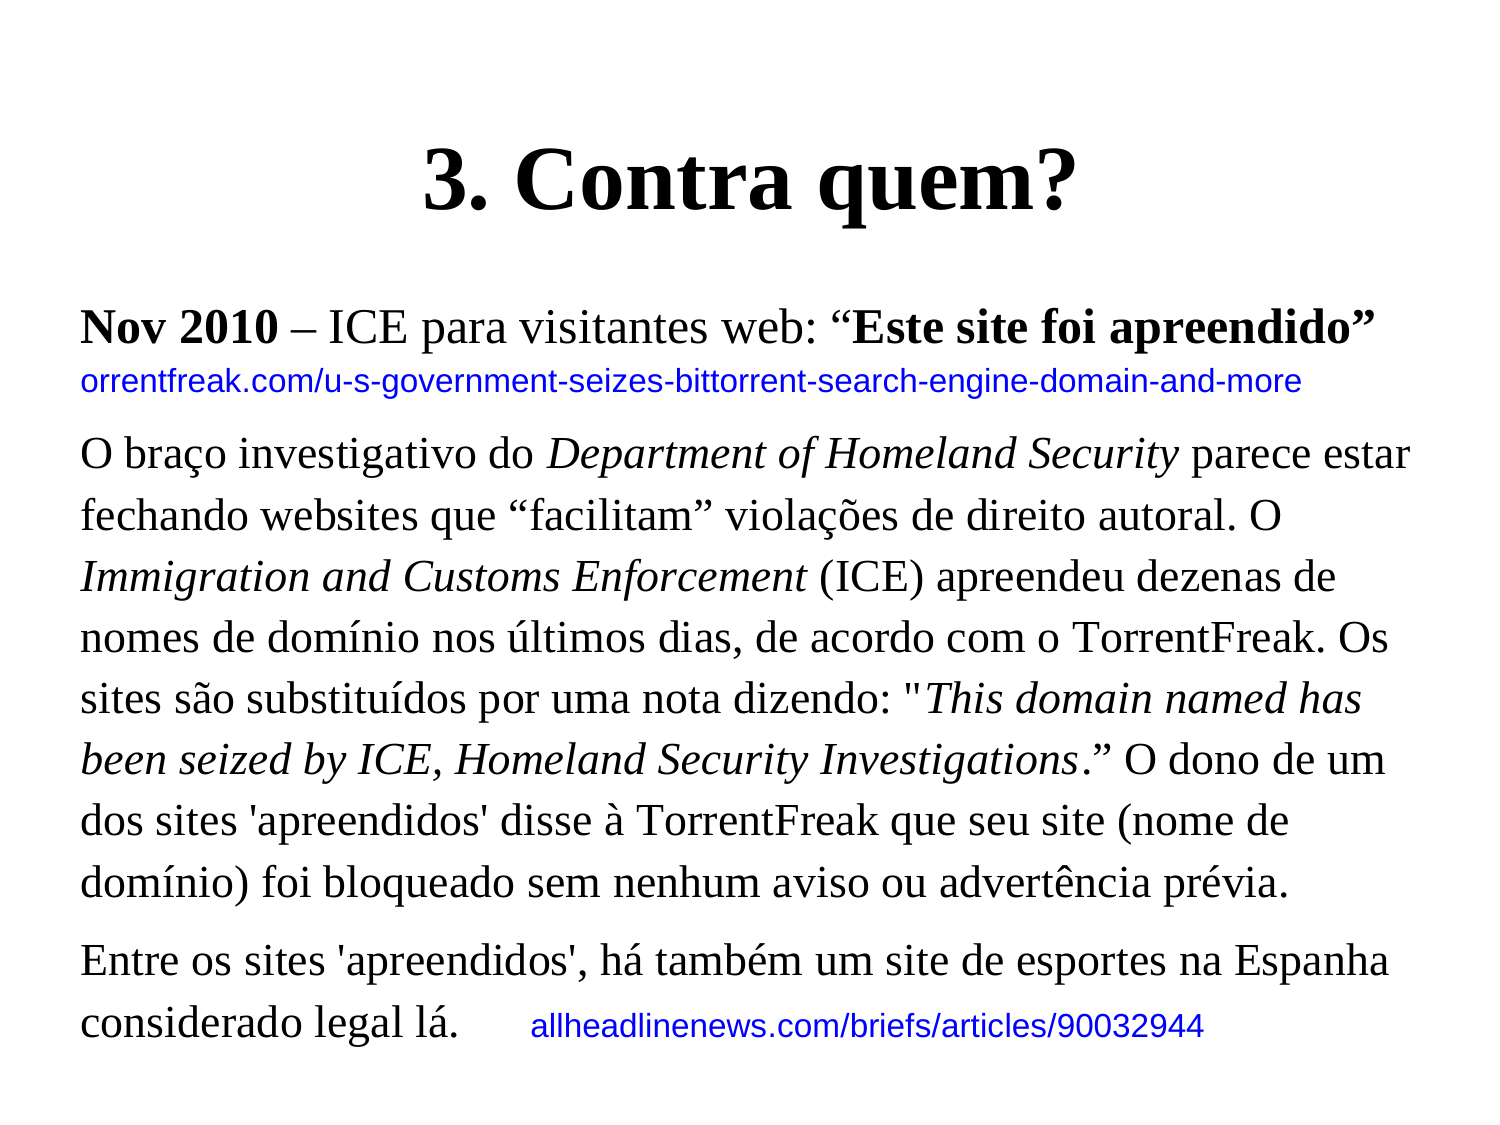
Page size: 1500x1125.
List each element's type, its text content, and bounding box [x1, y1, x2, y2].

title 3. Contra quem? [87, 52, 1416, 280]
text_box Nov 2010 – ICE para visitantes web: “Este site foi apreendido” orrentfreak.com/u-s-government-seizes-bittorrent-search-engine-domain-and-more O braço investigativo do Department of Homeland Security parece estar fechando websites que “facilitam” violações de direito autoral. O Immigration and Customs Enforcement (ICE) apreendeu dezenas de nomes de domínio nos últimos dias, de acordo com o TorrentFreak. Os sites são substituídos por uma nota dizendo: "This domain named has been seized by ICE, Homeland Security Investigations.” O dono de um dos sites 'apreendidos' disse à TorrentFreak que seu site (nome de domínio) foi bloqueado sem nenhum aviso ou advertência prévia. Entre os sites 'apreendidos', há também um site de esportes na Espanha considerado legal lá. allheadlinenews.com/briefs/articles/90032944 [65, 280, 1430, 1055]
